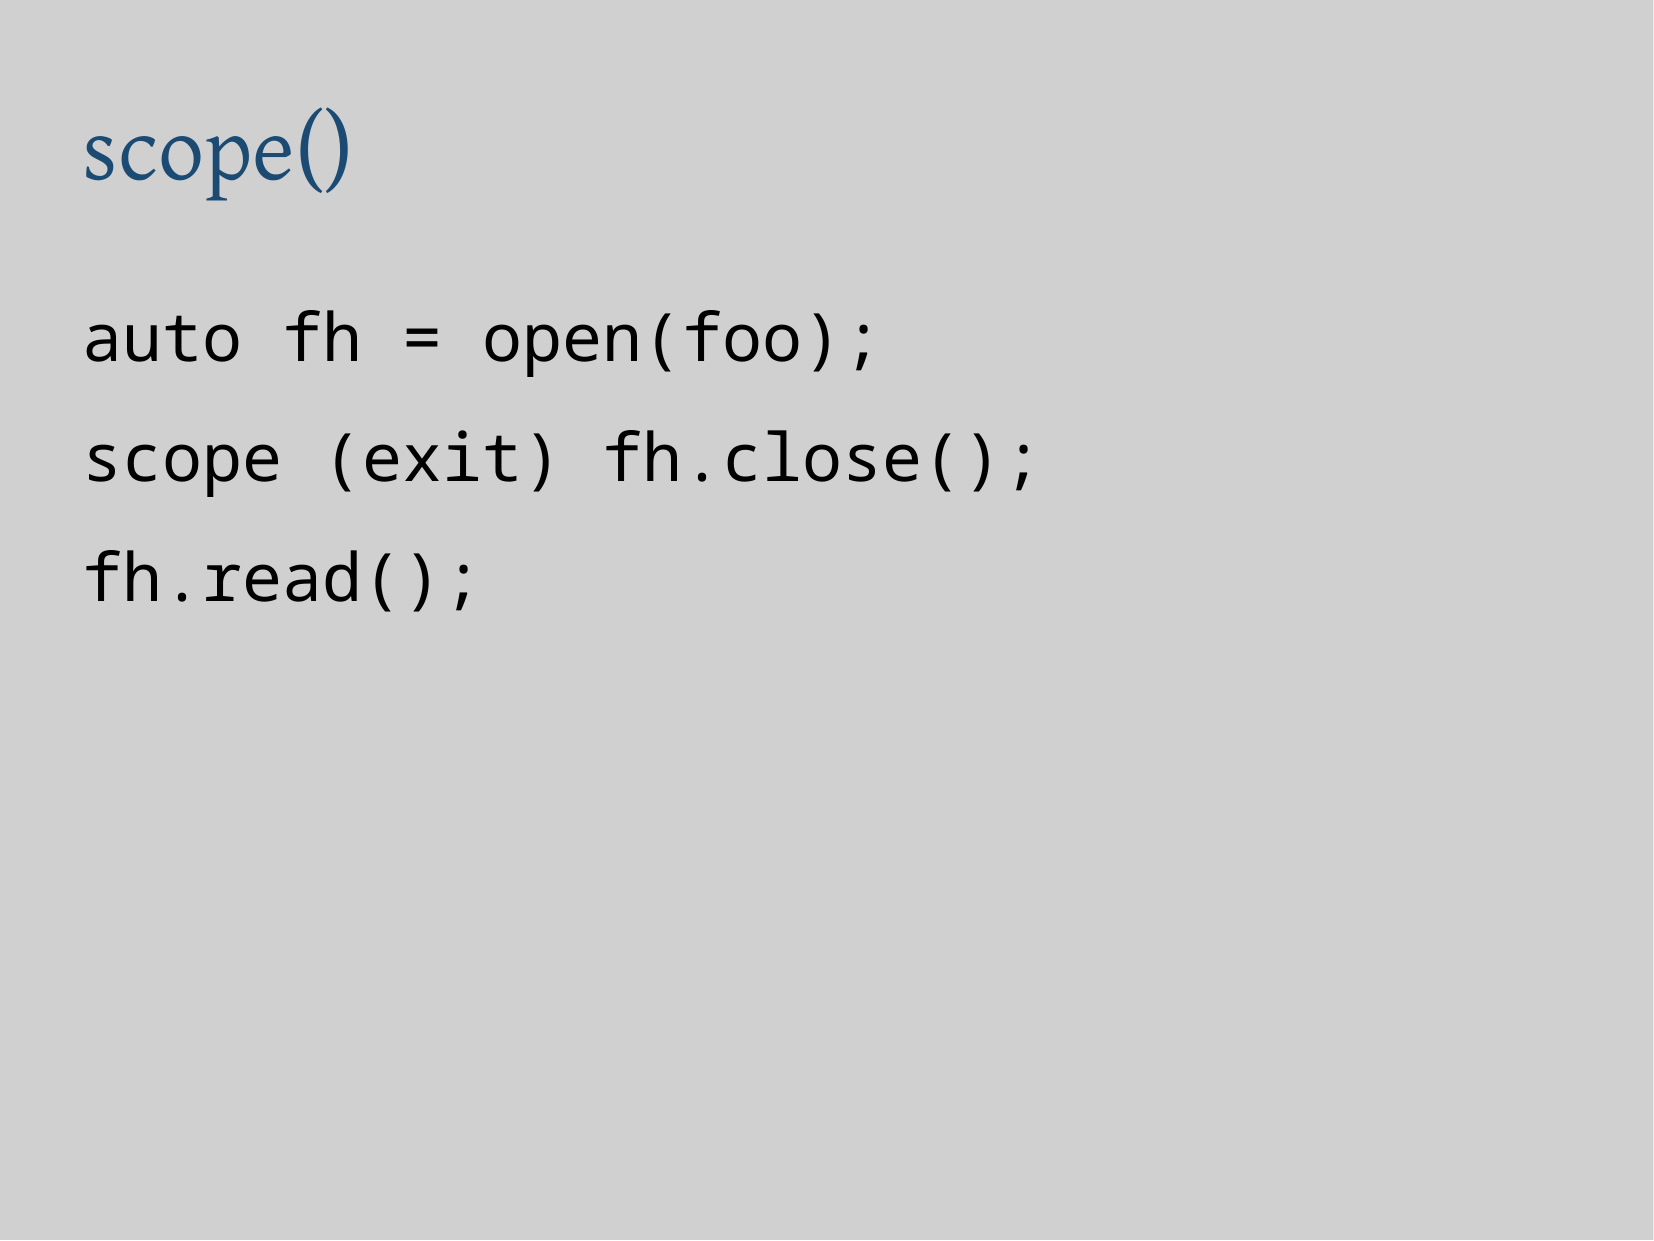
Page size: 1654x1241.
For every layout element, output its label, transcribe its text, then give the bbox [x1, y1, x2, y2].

title scope() [82, 49, 1571, 257]
list auto fh = open(foo); scope (exit) fh.close(); fh.read(); [82, 290, 1571, 1010]
